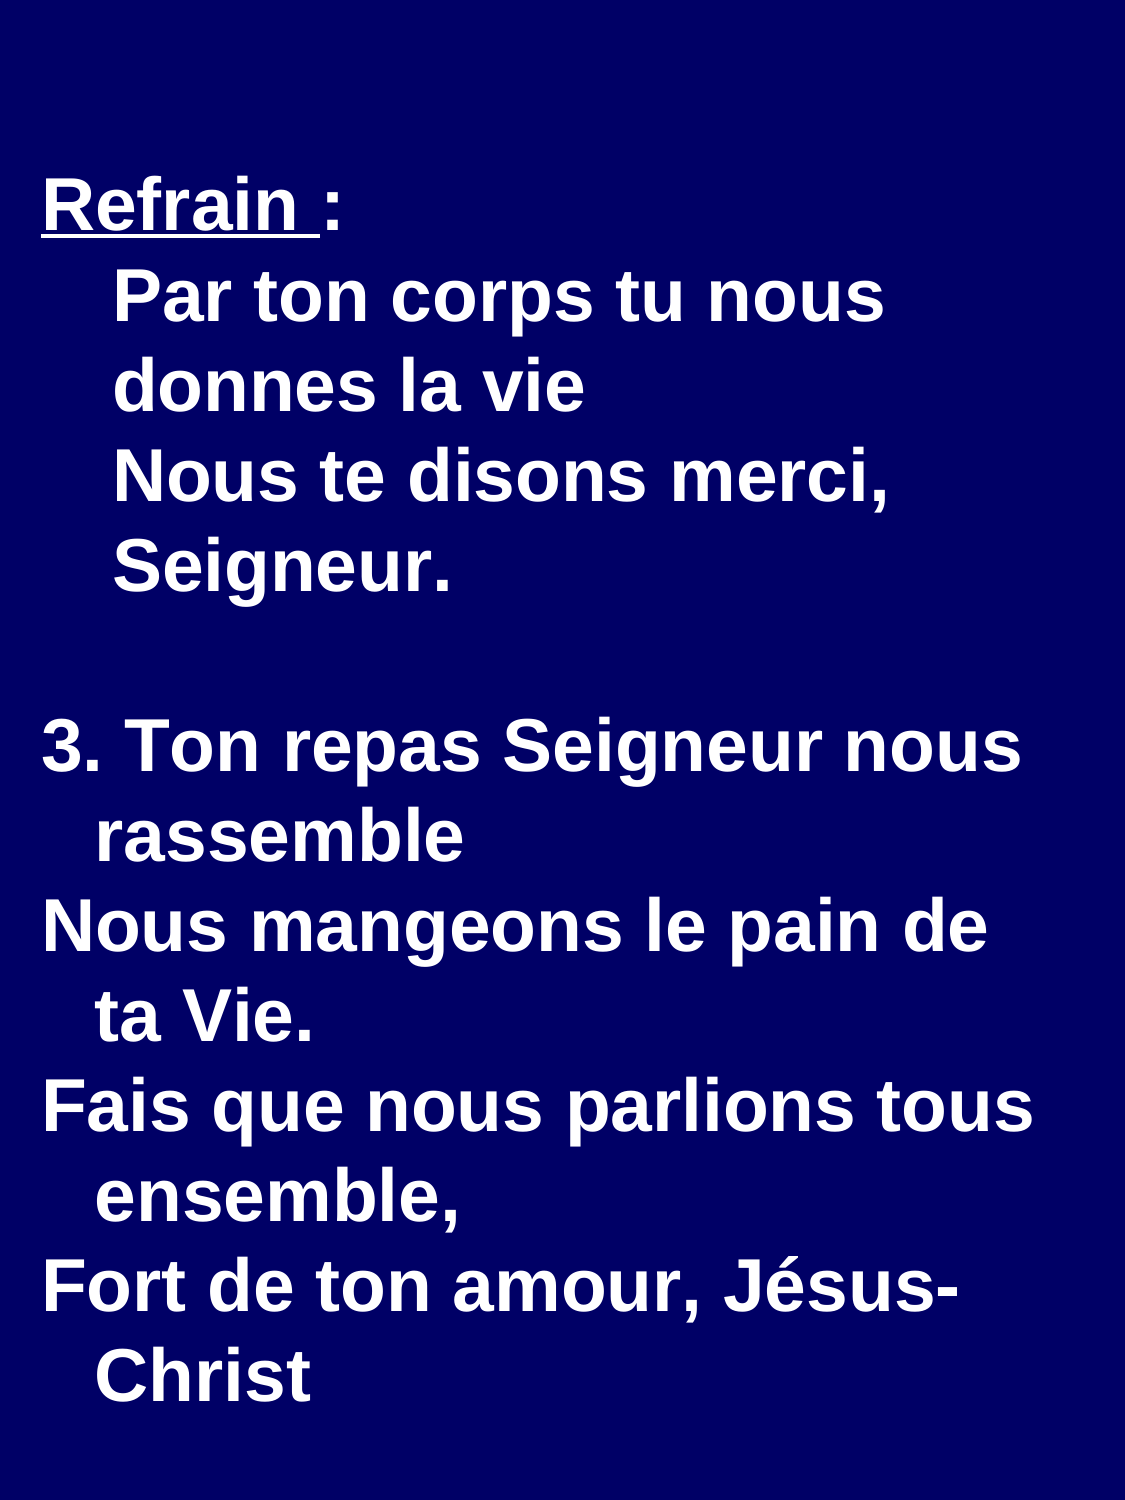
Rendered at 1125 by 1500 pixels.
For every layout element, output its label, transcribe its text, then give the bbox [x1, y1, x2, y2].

text_box Refrain : Par ton corps tu nous donnes la vie Nous te disons merci, Seigneur. 3. Ton repas Seigneur nous rassemble Nous mangeons le pain de ta Vie. Fais que nous parlions tous ensemble, Fort de ton amour, Jésus-Christ [23, 56, 1087, 1424]
